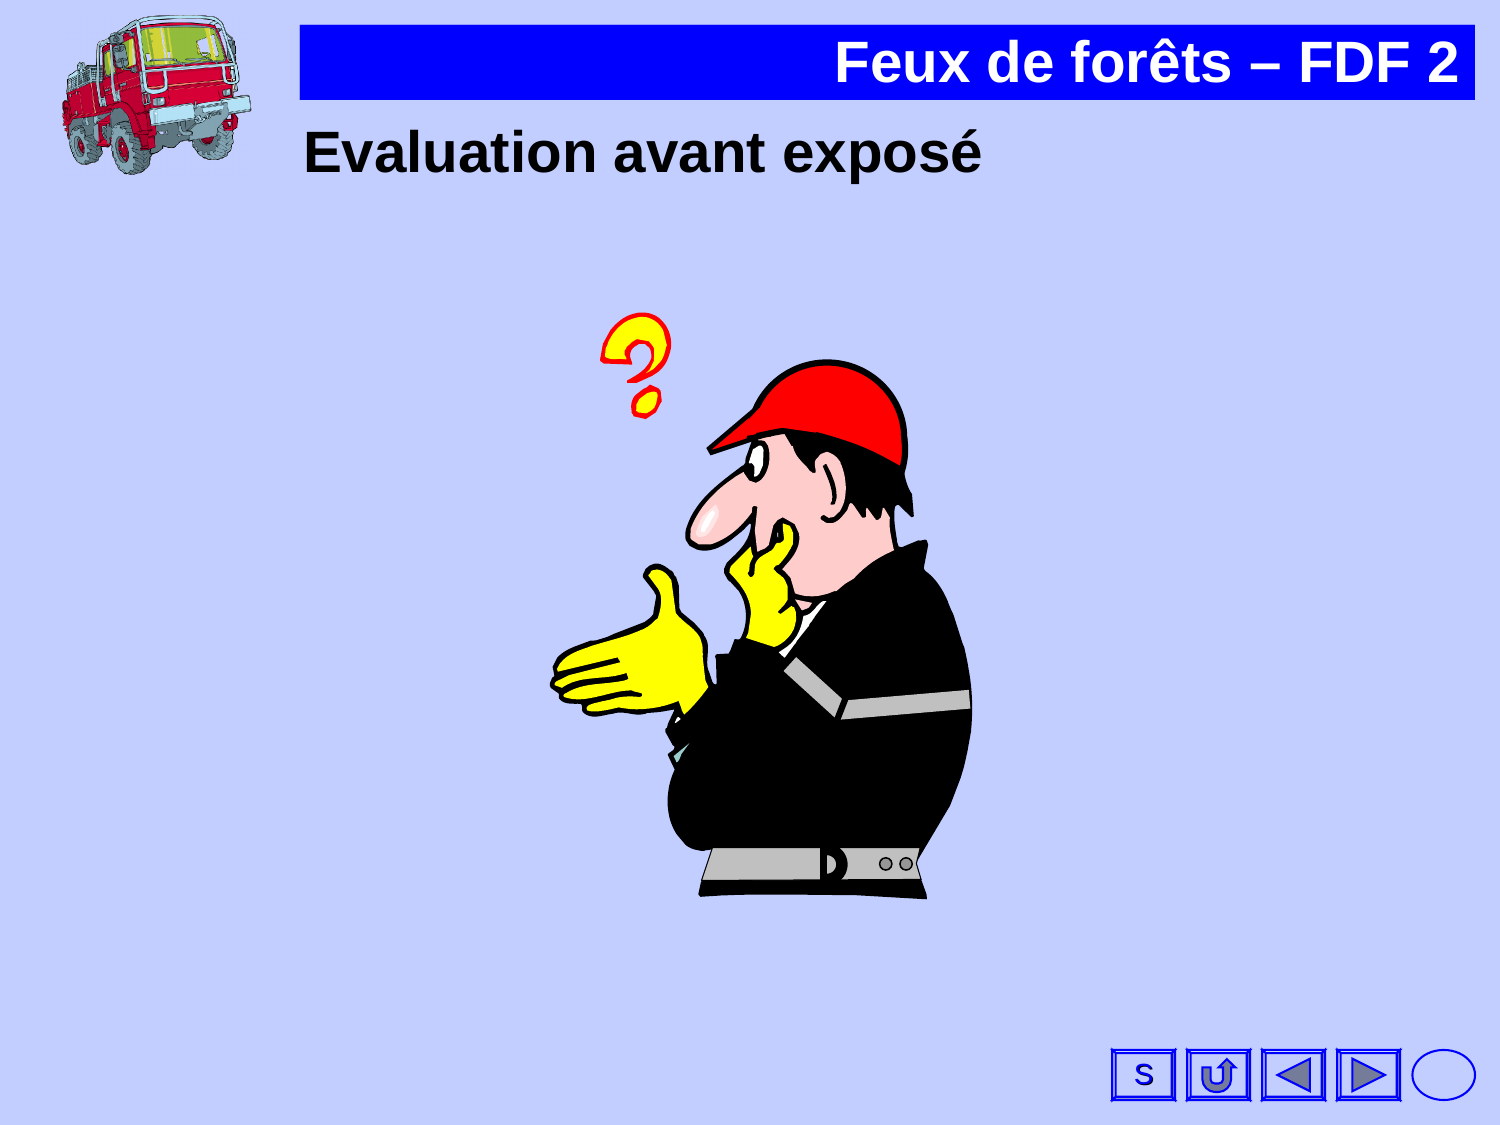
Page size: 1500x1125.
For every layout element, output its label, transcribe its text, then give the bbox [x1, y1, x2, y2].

text_box [631, 384, 662, 420]
text_box [549, 362, 973, 900]
text_box Feux de forêts – FDF 2 [299, 24, 1475, 100]
text_box [600, 312, 672, 383]
text_box Evaluation avant exposé [288, 112, 1000, 193]
text_box [1412, 1049, 1476, 1101]
